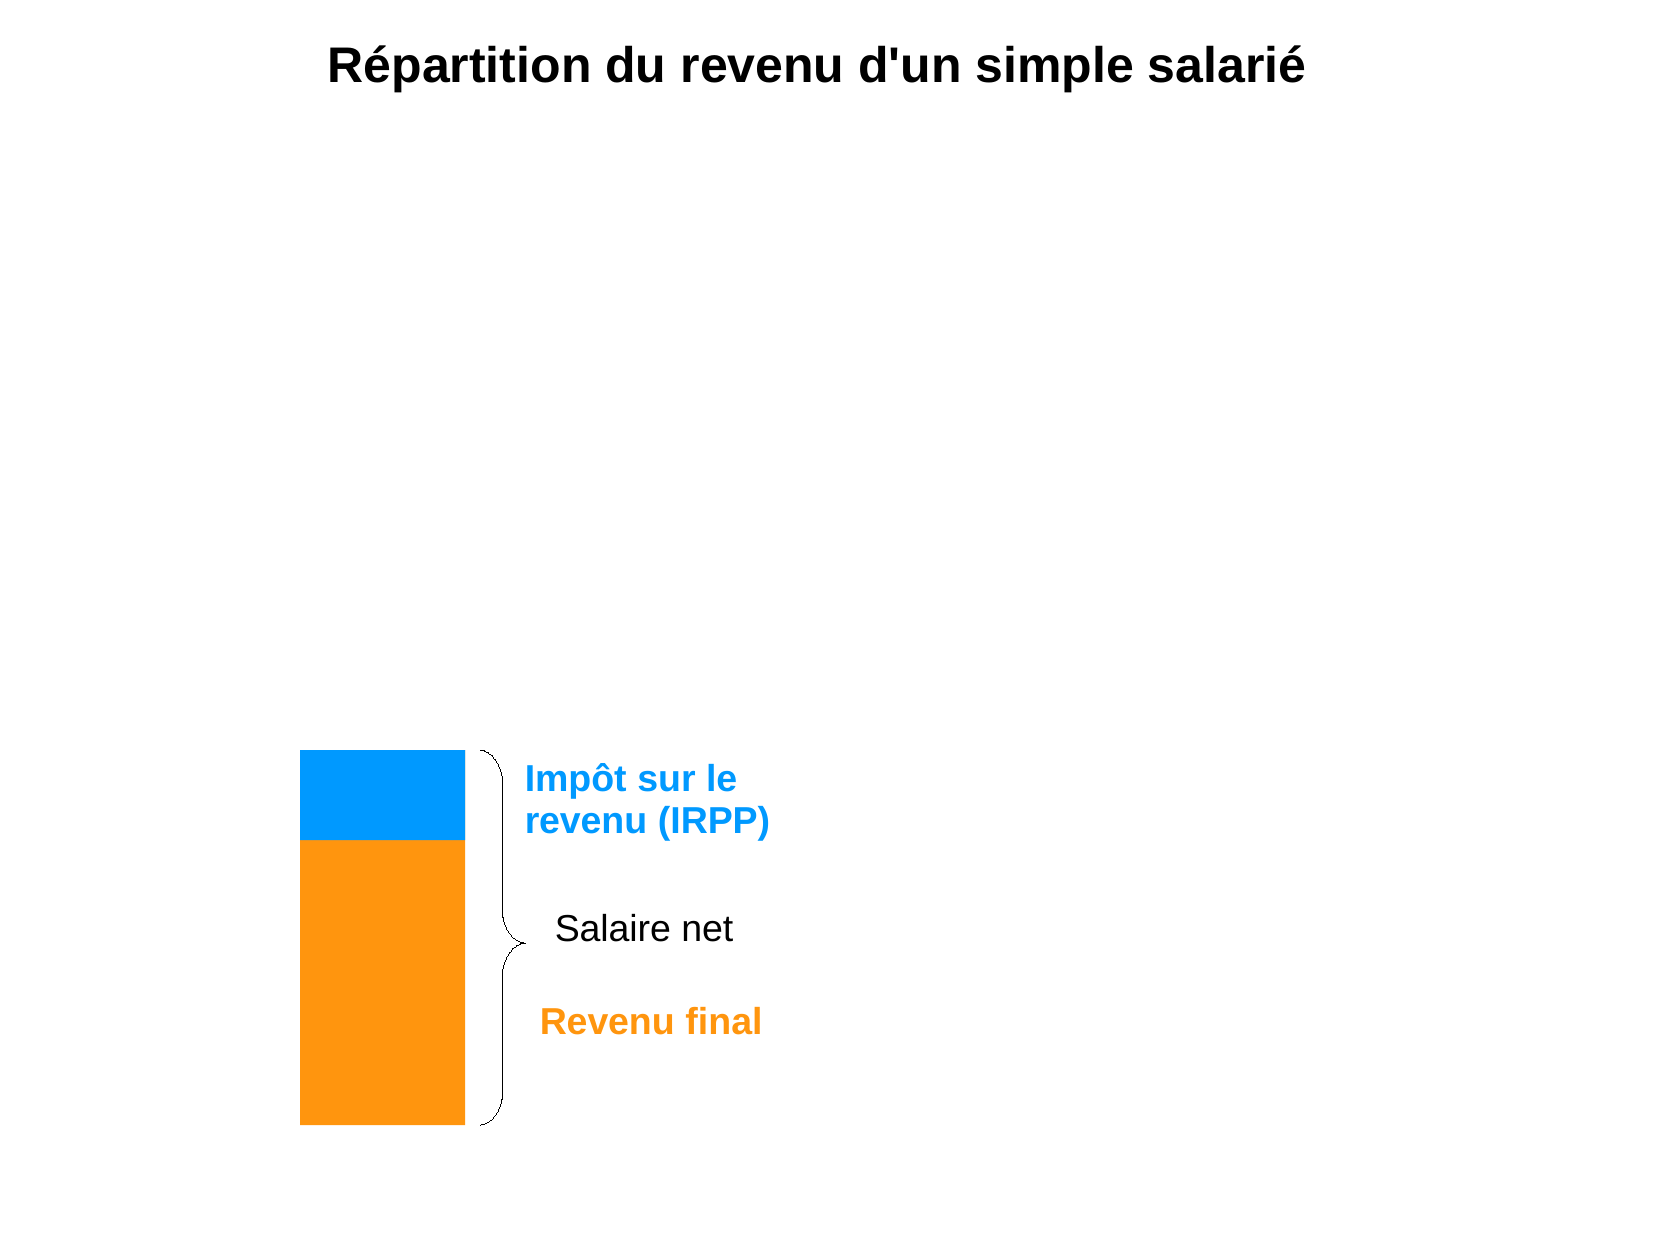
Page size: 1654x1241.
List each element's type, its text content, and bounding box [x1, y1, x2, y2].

text_box Salaire net [540, 900, 841, 957]
text_box Revenu final [525, 993, 811, 1051]
text_box Impôt sur le revenu (IRPP) [510, 750, 811, 849]
text_box Répartition du revenu d'un simple salarié [150, 30, 1486, 102]
text_box [300, 750, 466, 1126]
